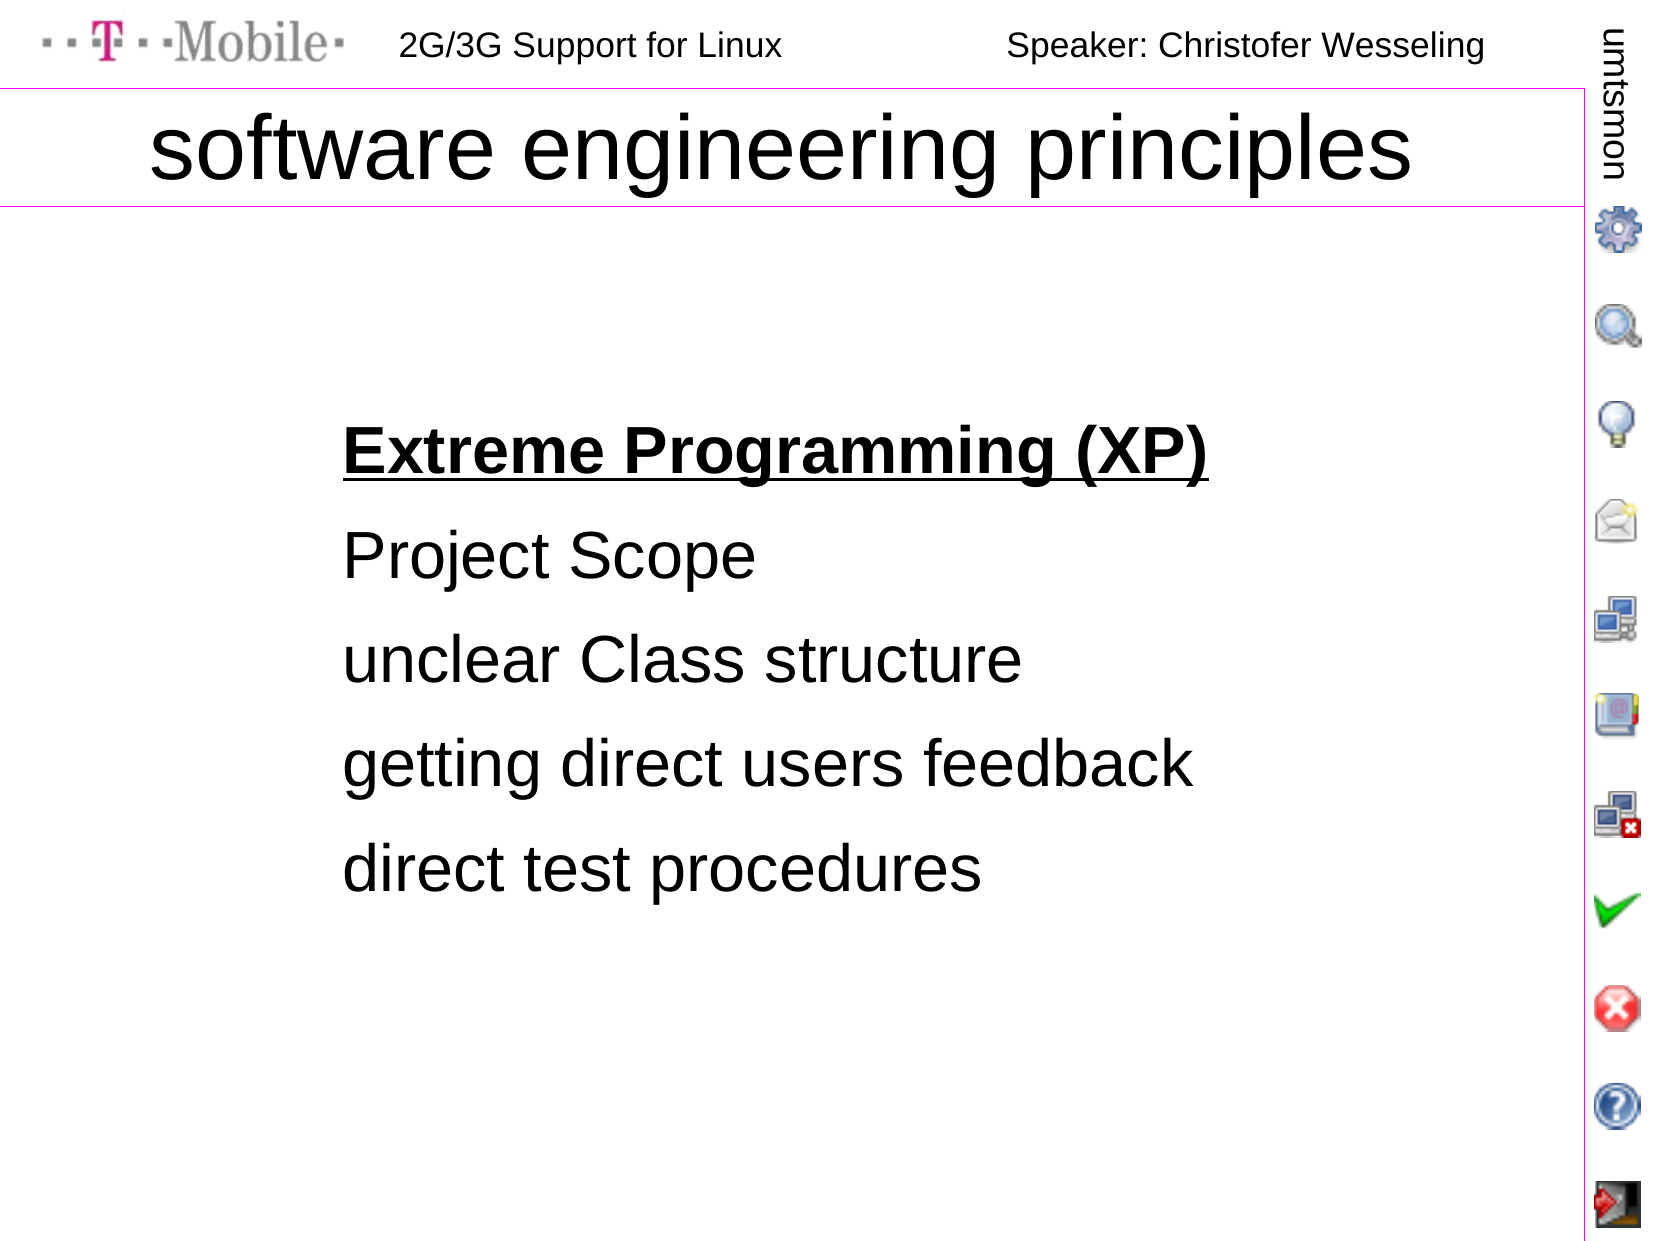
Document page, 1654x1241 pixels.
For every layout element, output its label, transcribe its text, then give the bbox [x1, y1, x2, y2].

picture [1594, 401, 1641, 448]
picture [1594, 791, 1641, 838]
picture [1594, 1083, 1641, 1130]
picture [1594, 693, 1641, 740]
picture [1594, 499, 1641, 546]
picture [11, 6, 365, 77]
picture [1594, 985, 1641, 1032]
list Extreme Programming (XP) Project Scope unclear Class structure getting direct users feedback direct test procedures [324, 413, 1300, 1040]
picture [1594, 888, 1641, 935]
picture [1595, 206, 1642, 253]
title software engineering principles [0, 90, 1565, 205]
picture [1595, 304, 1642, 351]
picture [1594, 596, 1641, 643]
picture [1594, 1181, 1641, 1228]
